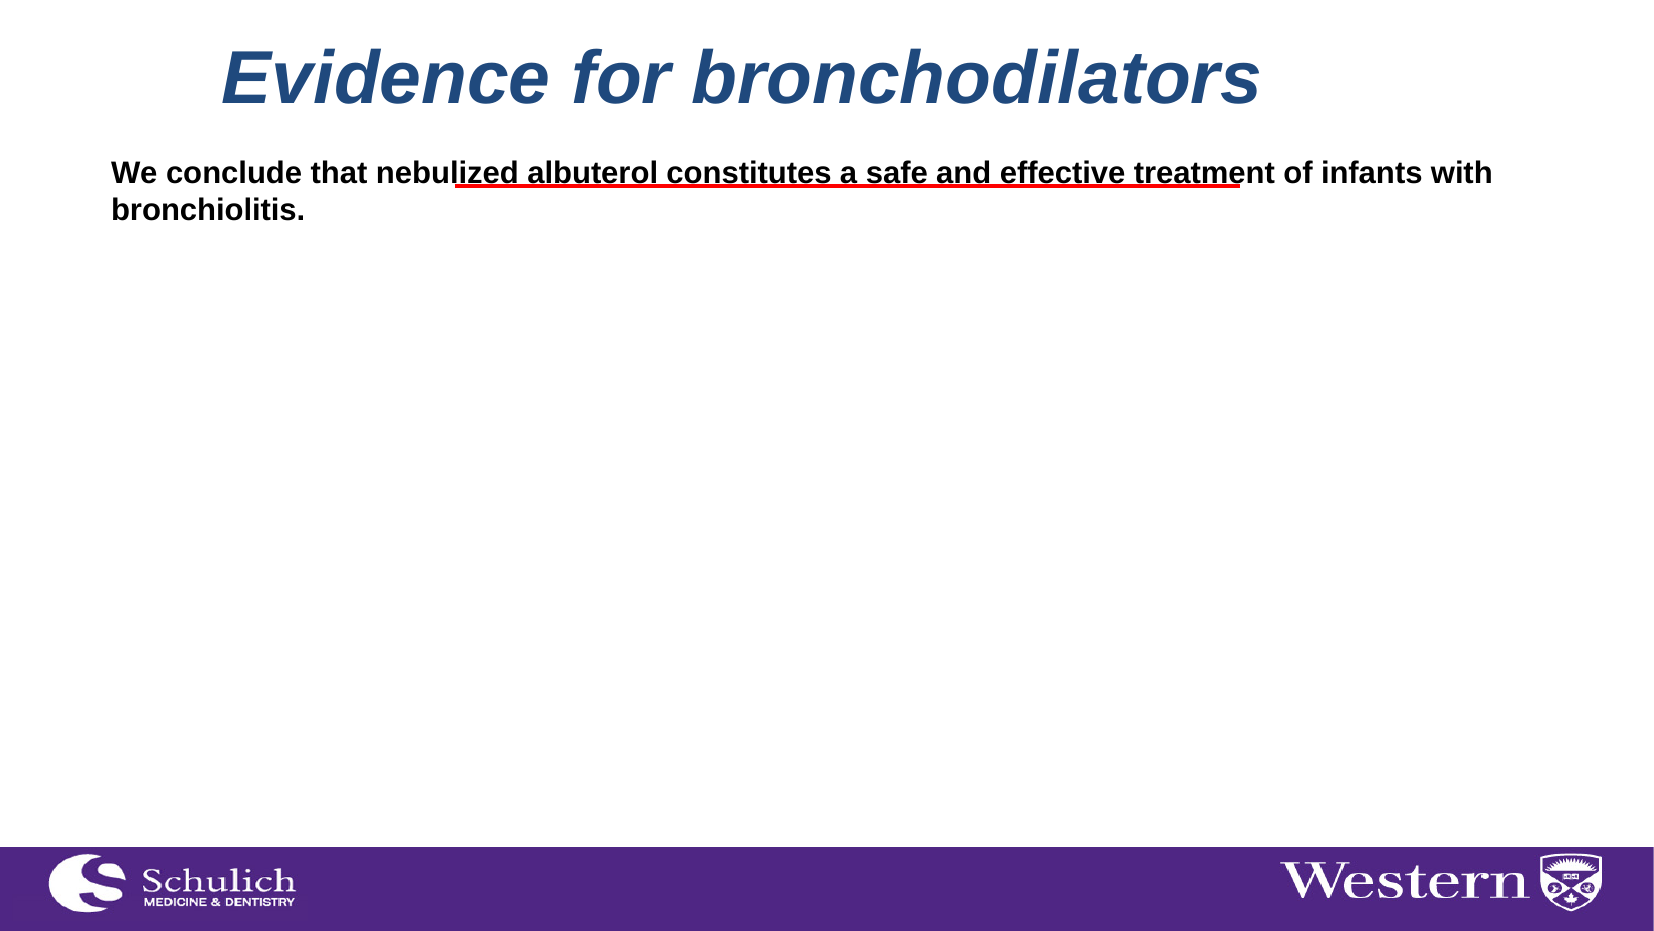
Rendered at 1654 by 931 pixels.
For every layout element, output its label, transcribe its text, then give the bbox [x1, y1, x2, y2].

picture [0, 0, 1654, 931]
text_box We conclude that nebulized albuterol constitutes a safe and effective treatment of infants with bronchiolitis. [96, 144, 1558, 235]
text_box Evidence for bronchodilators [206, 20, 1278, 126]
